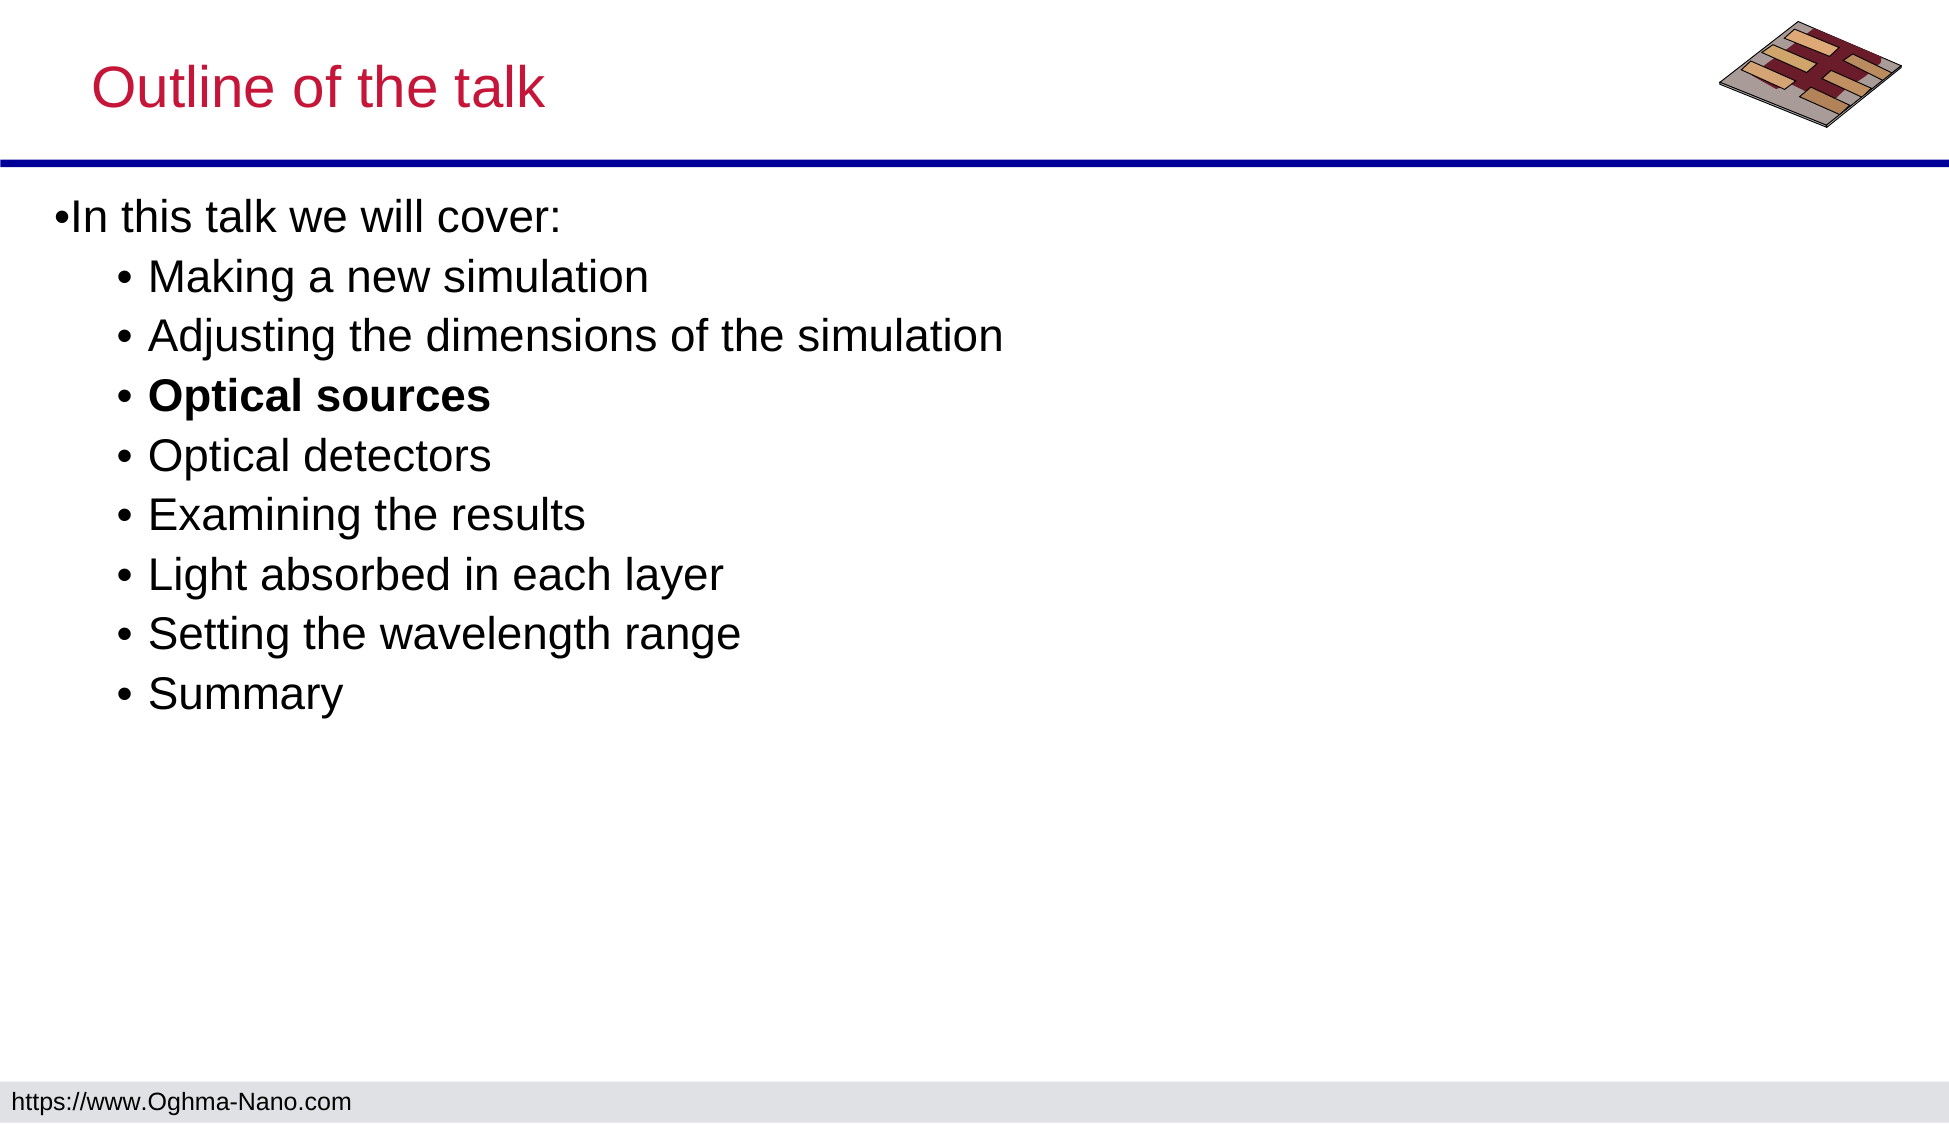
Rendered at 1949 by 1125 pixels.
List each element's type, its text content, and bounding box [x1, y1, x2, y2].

title Outline of the talk [76, 34, 1685, 140]
list In this talk we will cover: Making a new simulation Adjusting the dimensions of the simulation Optical sources Optical detectors Examining the results Light absorbed in each layer Setting the wavelength range Summary [54, 191, 1662, 720]
